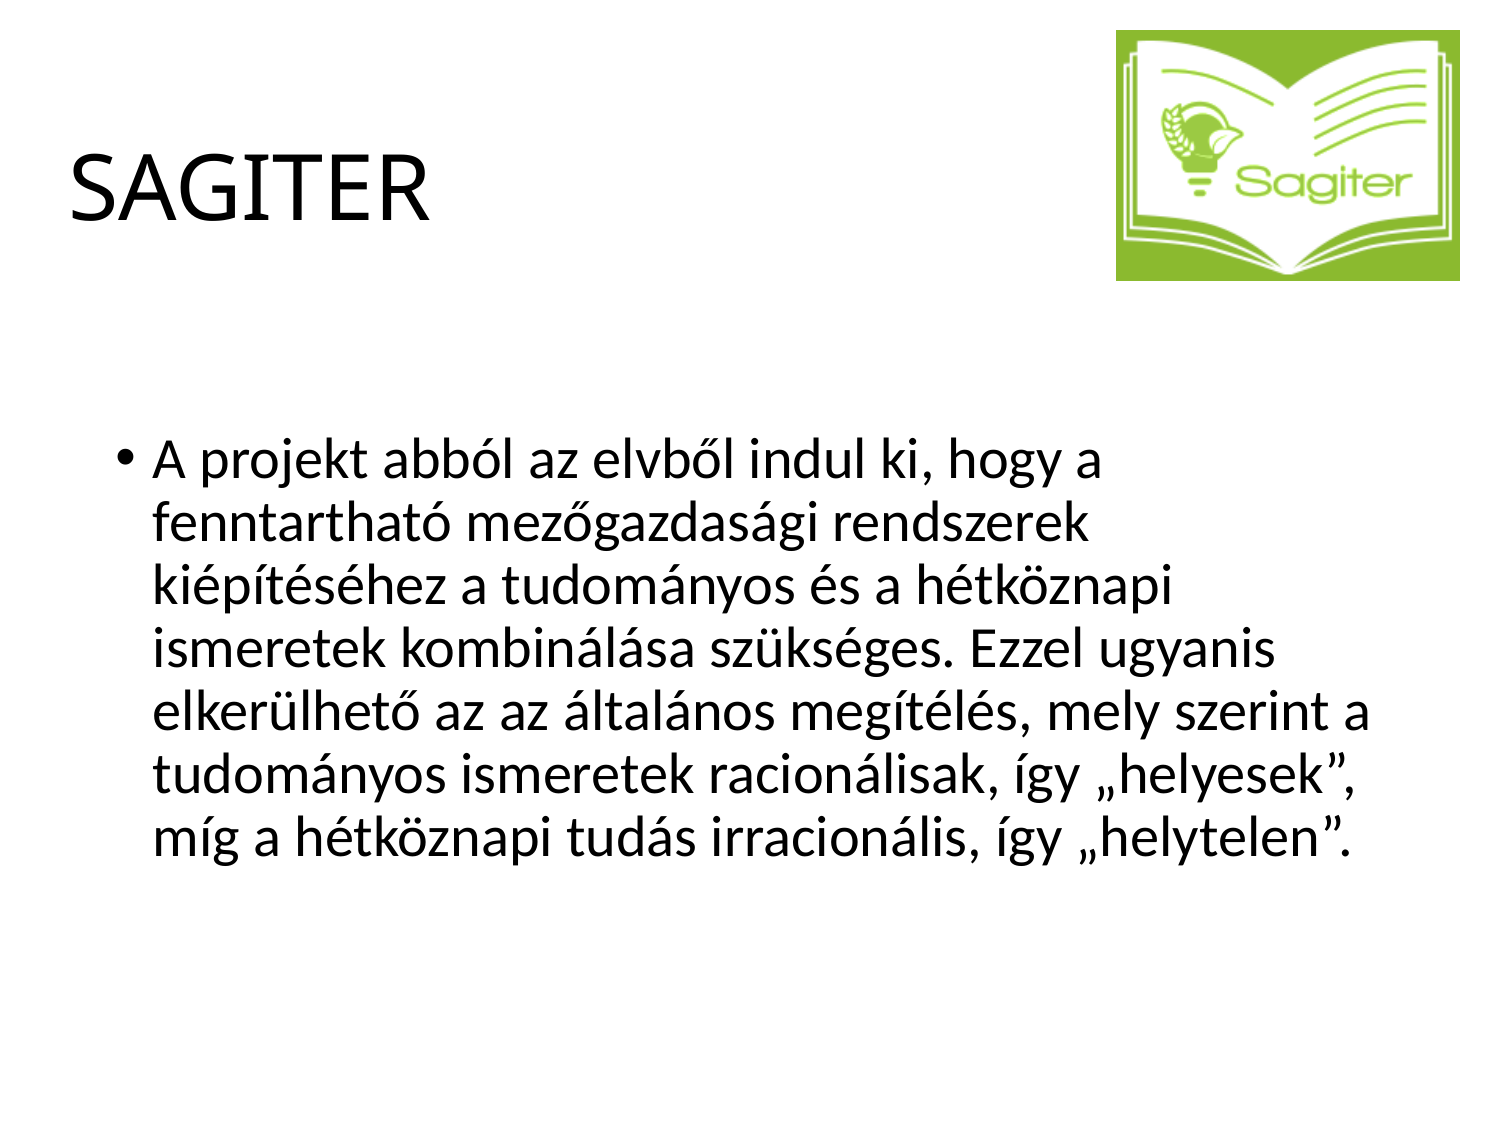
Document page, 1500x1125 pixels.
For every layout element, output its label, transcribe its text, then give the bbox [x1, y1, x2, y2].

picture [1116, 30, 1460, 281]
list A projekt abból az elvből indul ki, hogy a fenntartható mezőgazdasági rendszerek kiépítéséhez a tudományos és a hétköznapi ismeretek kombinálása szükséges. Ezzel ugyanis elkerülhető az az általános megítélés, mely szerint a tudományos ismeretek racionálisak, így „helyesek”, míg a hétköznapi tudás irracionális, így „helytelen”. [100, 420, 1395, 897]
title SAGITER [53, 82, 1347, 300]
